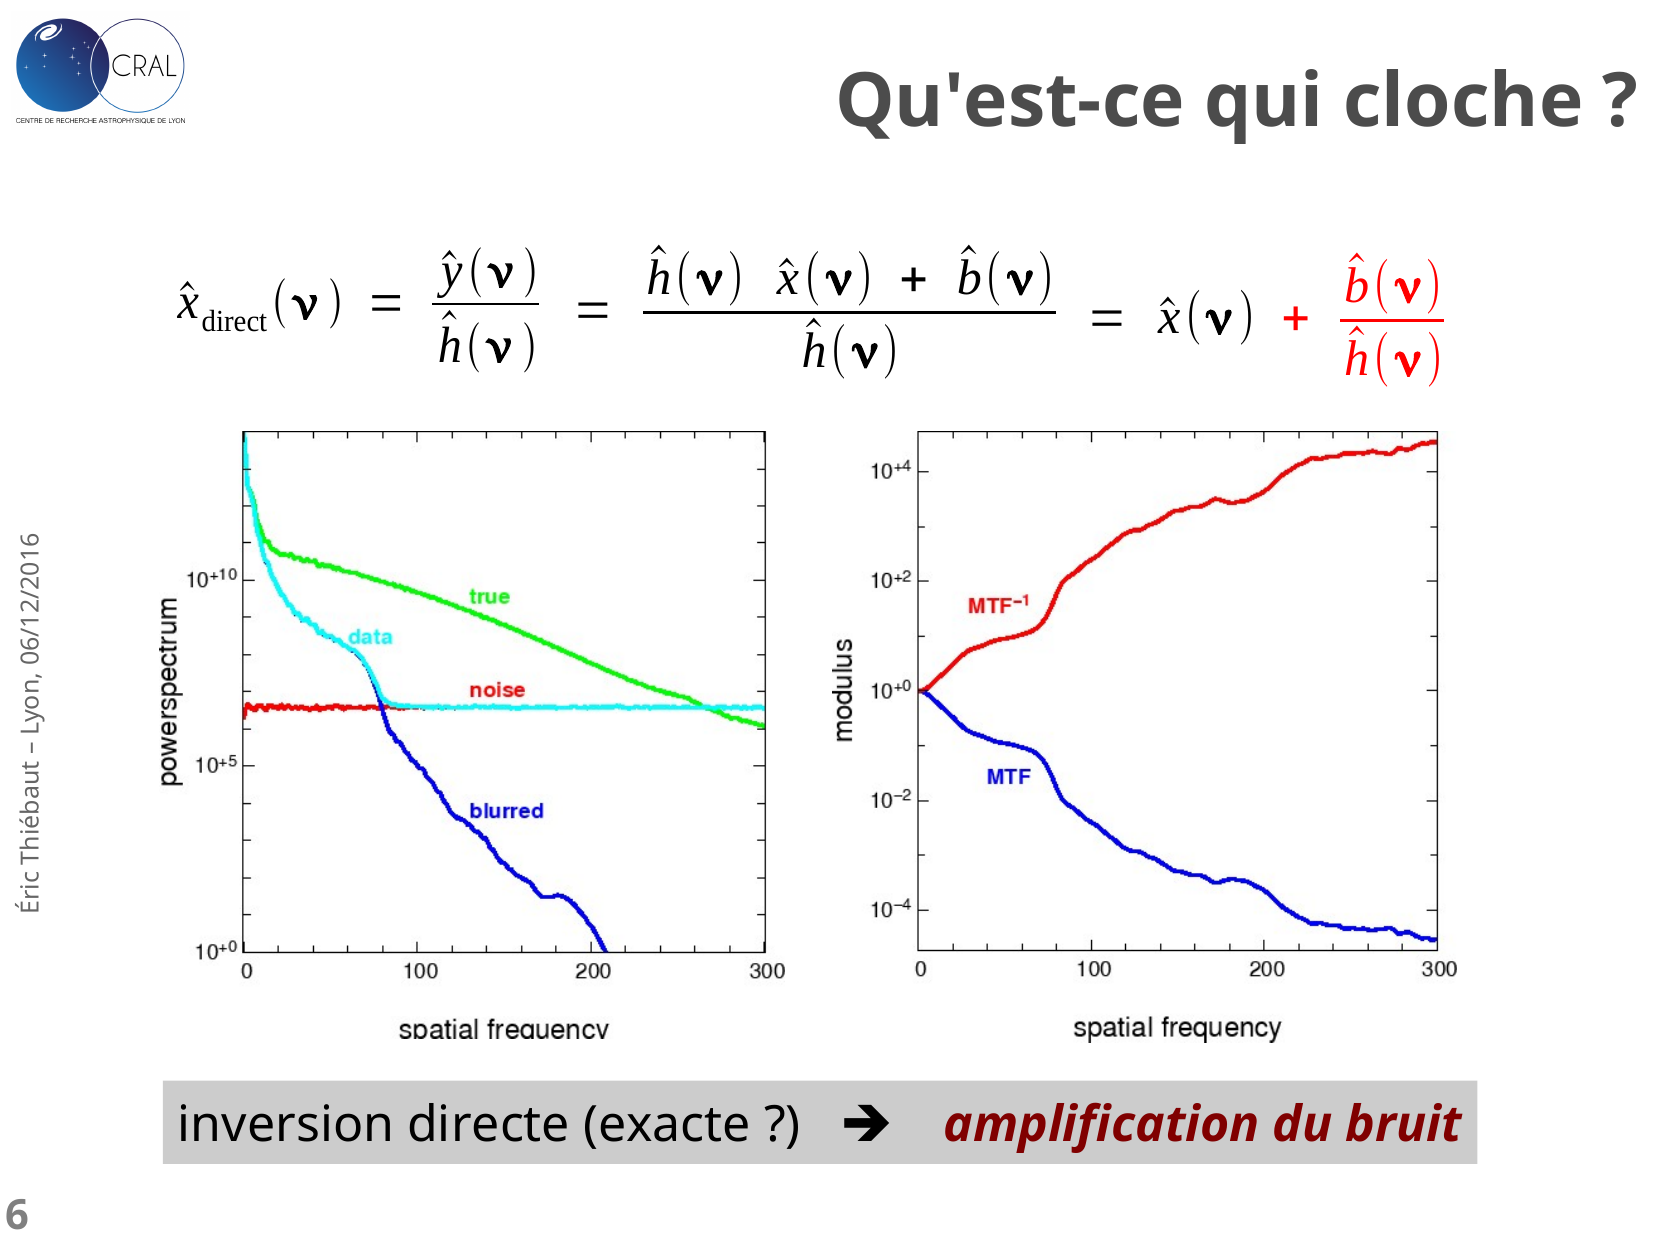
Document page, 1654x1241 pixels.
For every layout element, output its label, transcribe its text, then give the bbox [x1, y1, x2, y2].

picture [159, 431, 785, 1039]
picture [832, 431, 1457, 1043]
title Qu'est-ce qui cloche ? [284, 0, 1640, 194]
picture [11, 11, 190, 130]
chart [1080, 249, 1453, 391]
chart [168, 242, 548, 375]
text_box inversion directe (exacte ?) ➔ amplification du bruit [162, 1080, 1447, 1159]
chart [566, 242, 1065, 382]
